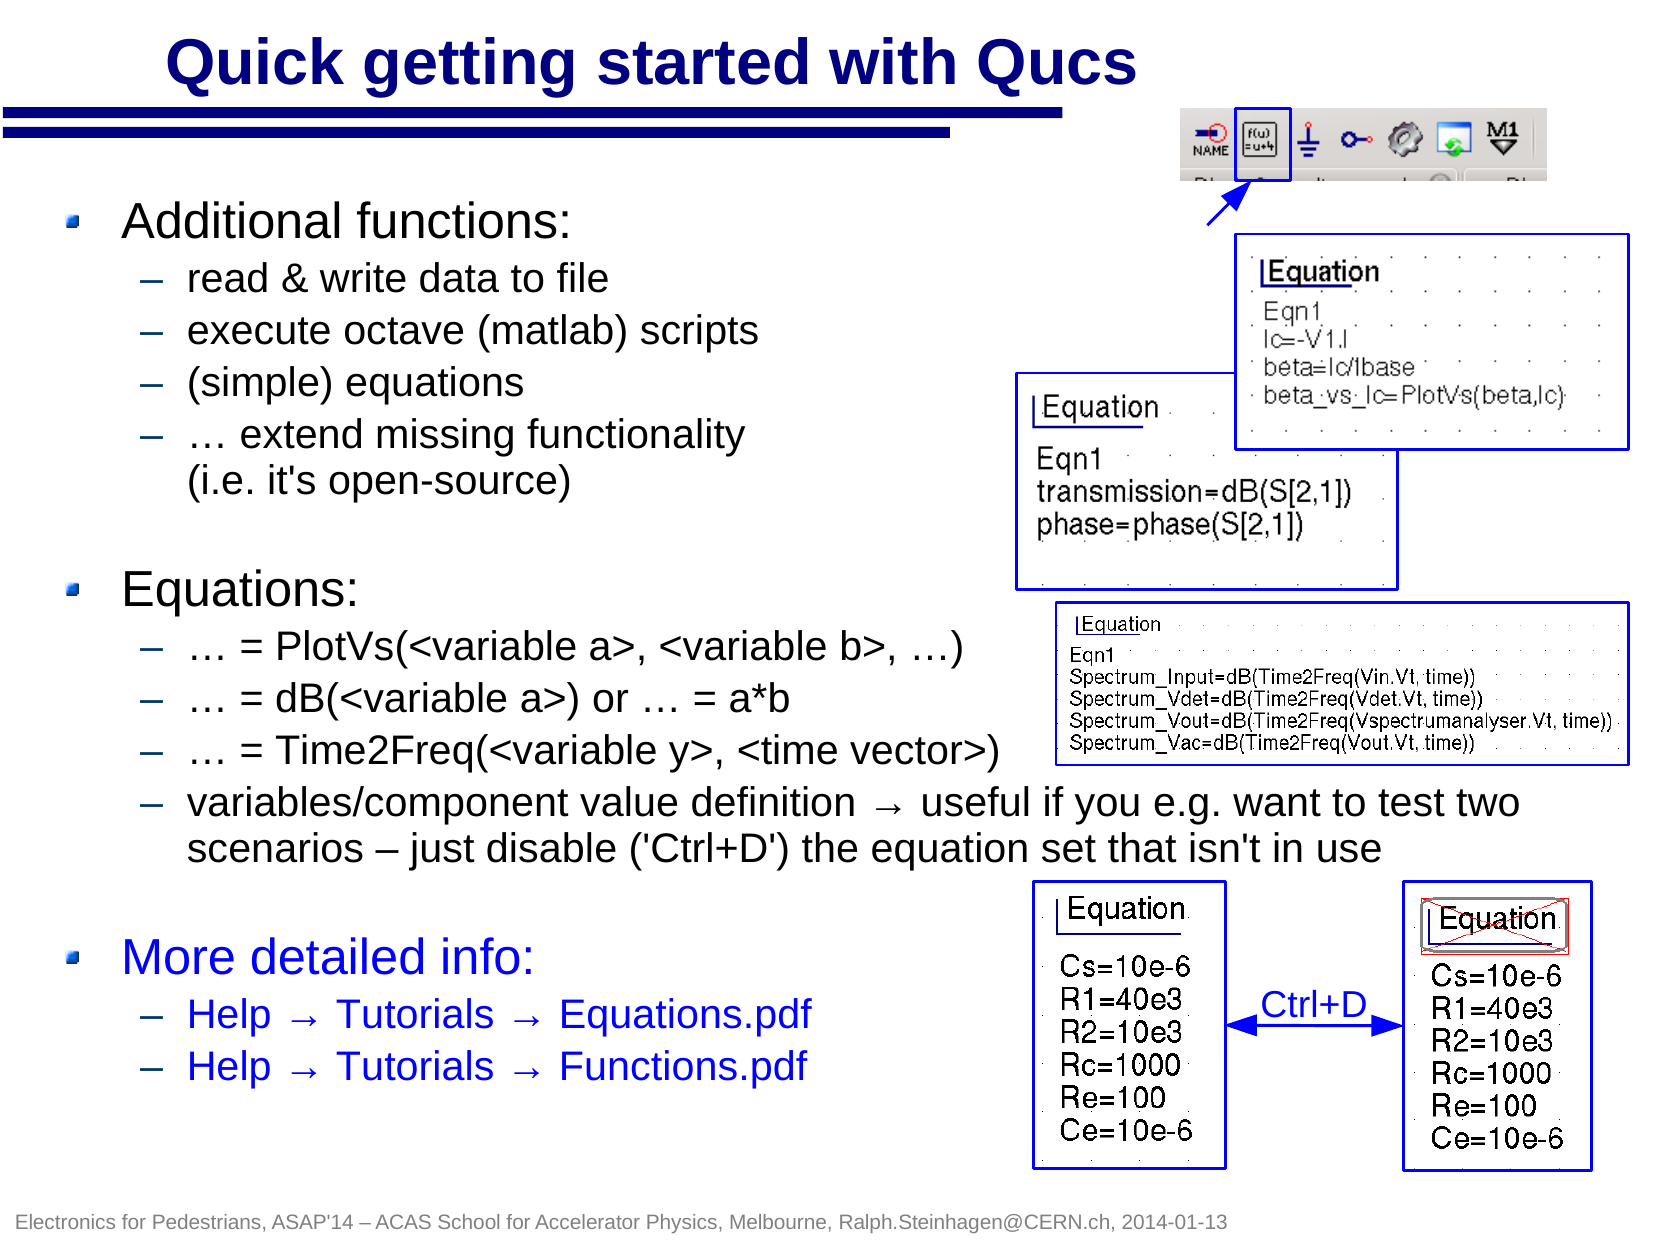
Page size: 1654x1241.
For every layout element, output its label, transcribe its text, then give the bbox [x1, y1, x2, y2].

picture [1292, 108, 1547, 181]
picture [1404, 882, 1591, 1169]
list Additional functions: read & write data to file execute octave (matlab) scripts (simple) equations … extend missing functionality (i.e. it's open-source) Equations: … = PlotVs(<variable a>, <variable b>, …) … = dB(<variable a>) or … = a*b … = Time2Freq(<variable y>, <time vector>) variables/component value definition → useful if you e.g. want to test two scenarios – just disable ('Ctrl+D') the equation set that isn't in use More detailed info: Help → Tutorials → Equations.pdf Help → Tutorials → Functions.pdf [65, 192, 1628, 1205]
picture [1237, 110, 1289, 179]
title Quick getting started with Qucs [165, 0, 1323, 124]
picture [1236, 235, 1628, 449]
picture [1035, 882, 1224, 1168]
picture [1180, 108, 1234, 181]
picture [1057, 604, 1628, 764]
